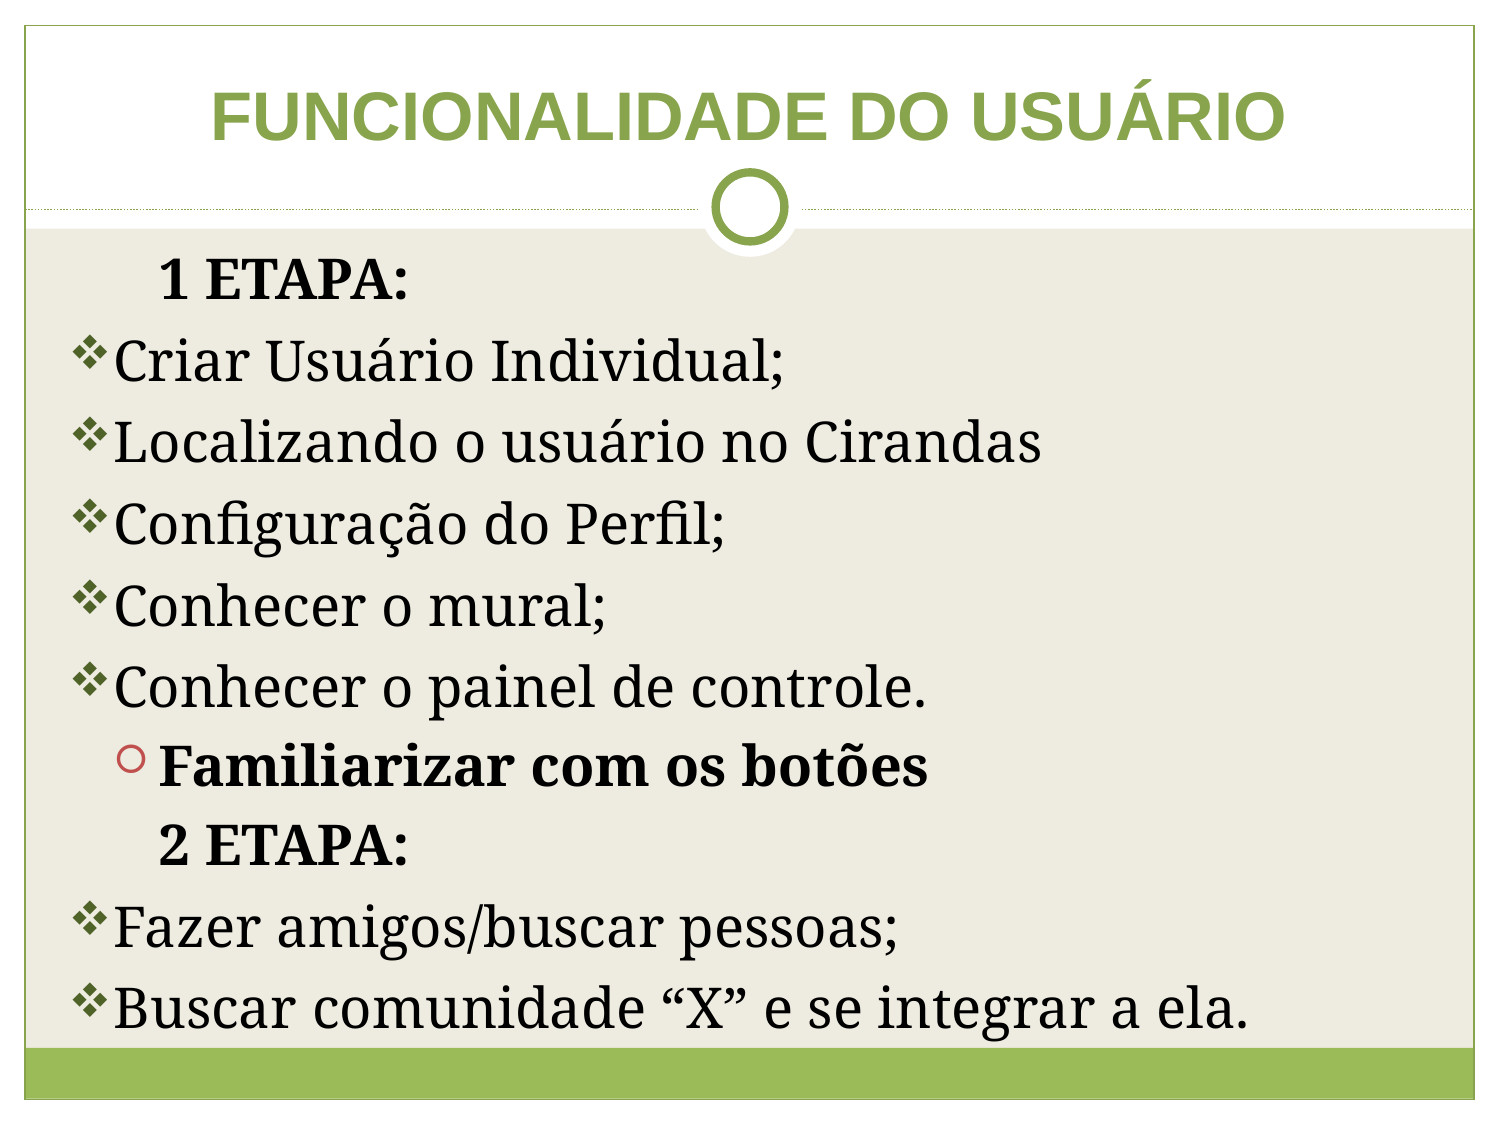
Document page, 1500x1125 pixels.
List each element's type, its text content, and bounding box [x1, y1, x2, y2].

list 1 ETAPA: Criar Usuário Individual; Localizando o usuário no Cirandas Configuração do Perfil; Conhecer o mural; Conhecer o painel de controle. Familiarizar com os botões 2 ETAPA: Fazer amigos/buscar pessoas; Buscar comunidade “X” e se integrar a ela. [53, 235, 1449, 1125]
title FUNCIONALIDADE DO USUÁRIO [49, 37, 1450, 162]
